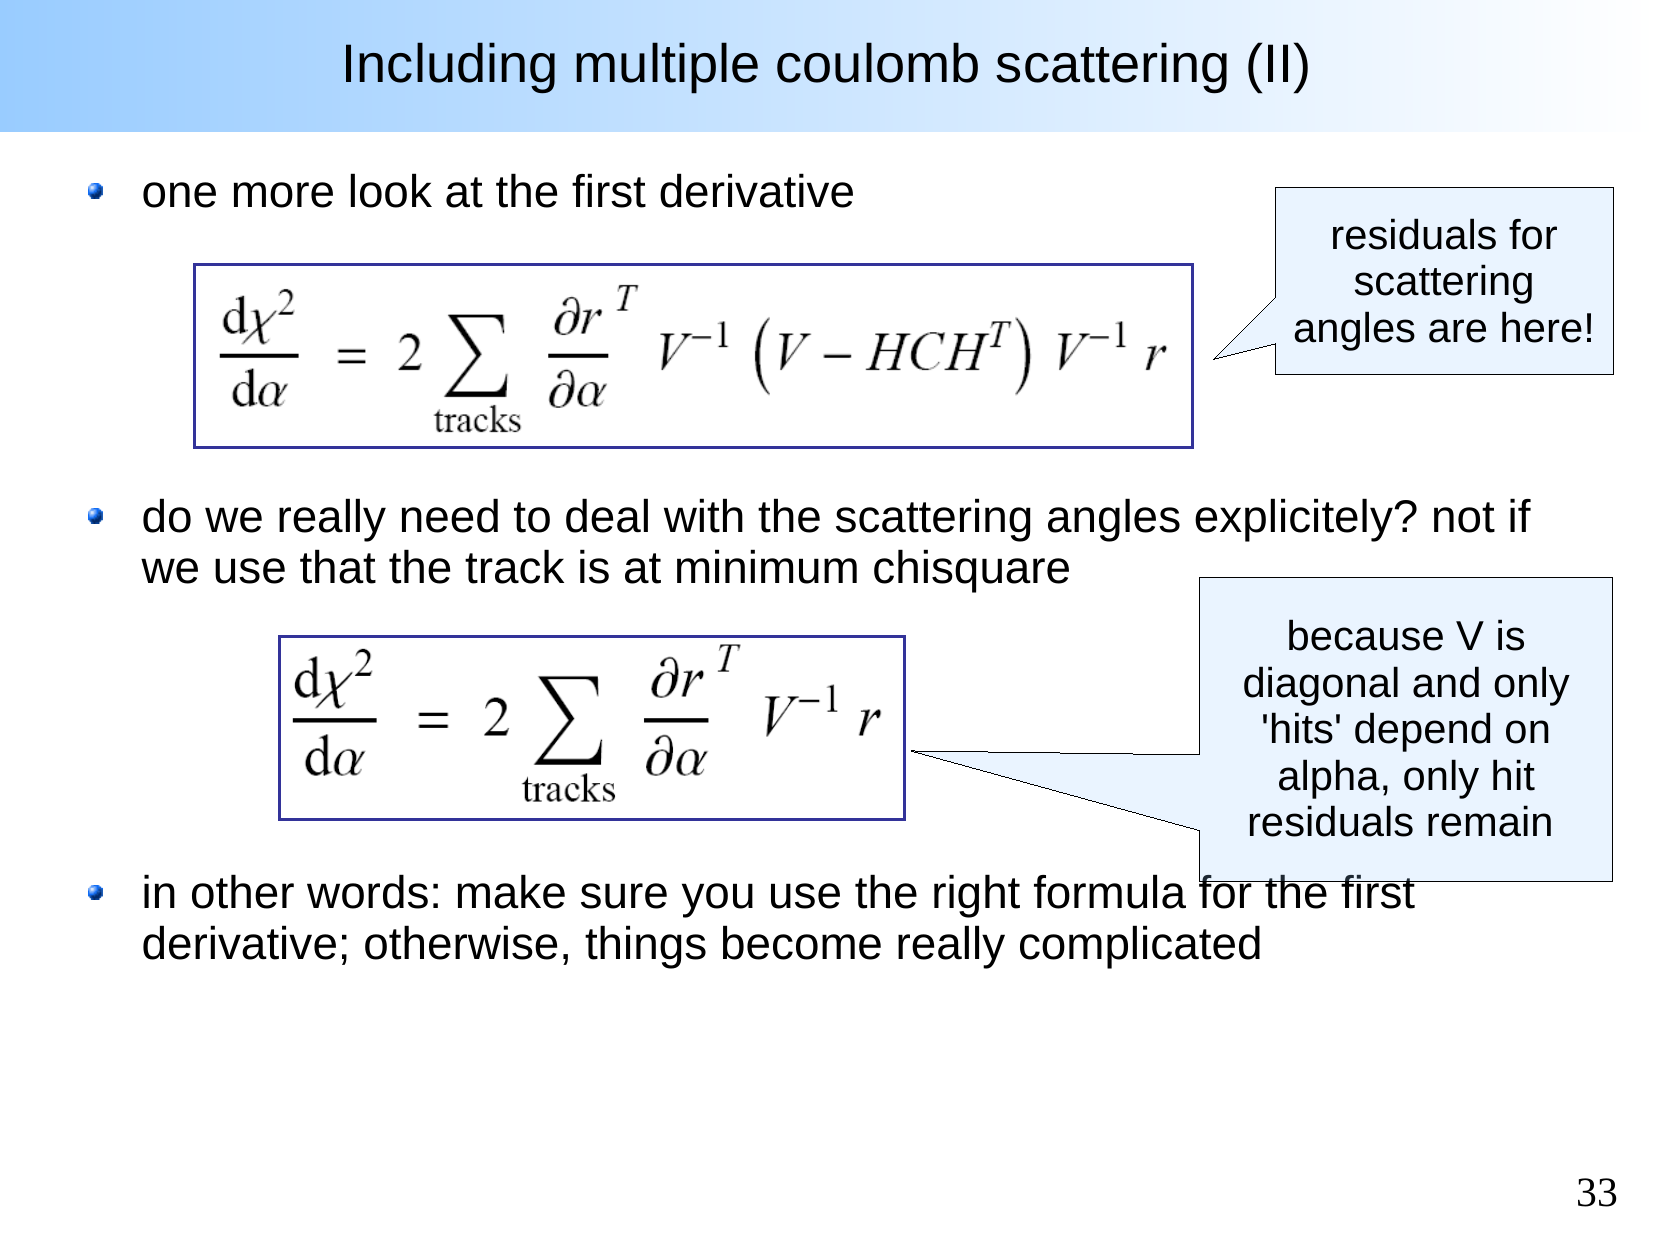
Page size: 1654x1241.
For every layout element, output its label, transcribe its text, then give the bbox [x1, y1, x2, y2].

text_box because V is diagonal and only 'hits' depend on alpha, only hit residuals remain [911, 577, 1613, 882]
title Including multiple coulomb scattering (II) [121, 2, 1534, 125]
picture [280, 637, 904, 818]
picture [196, 265, 1191, 446]
list one more look at the first derivative do we really need to deal with the scattering angles explicitely? not if we use that the track is at minimum chisquare in other words: make sure you use the right formula for the first derivative; otherwise, things become really complicated [70, 165, 1595, 1185]
text_box residuals for scattering angles are here! [1213, 187, 1614, 375]
